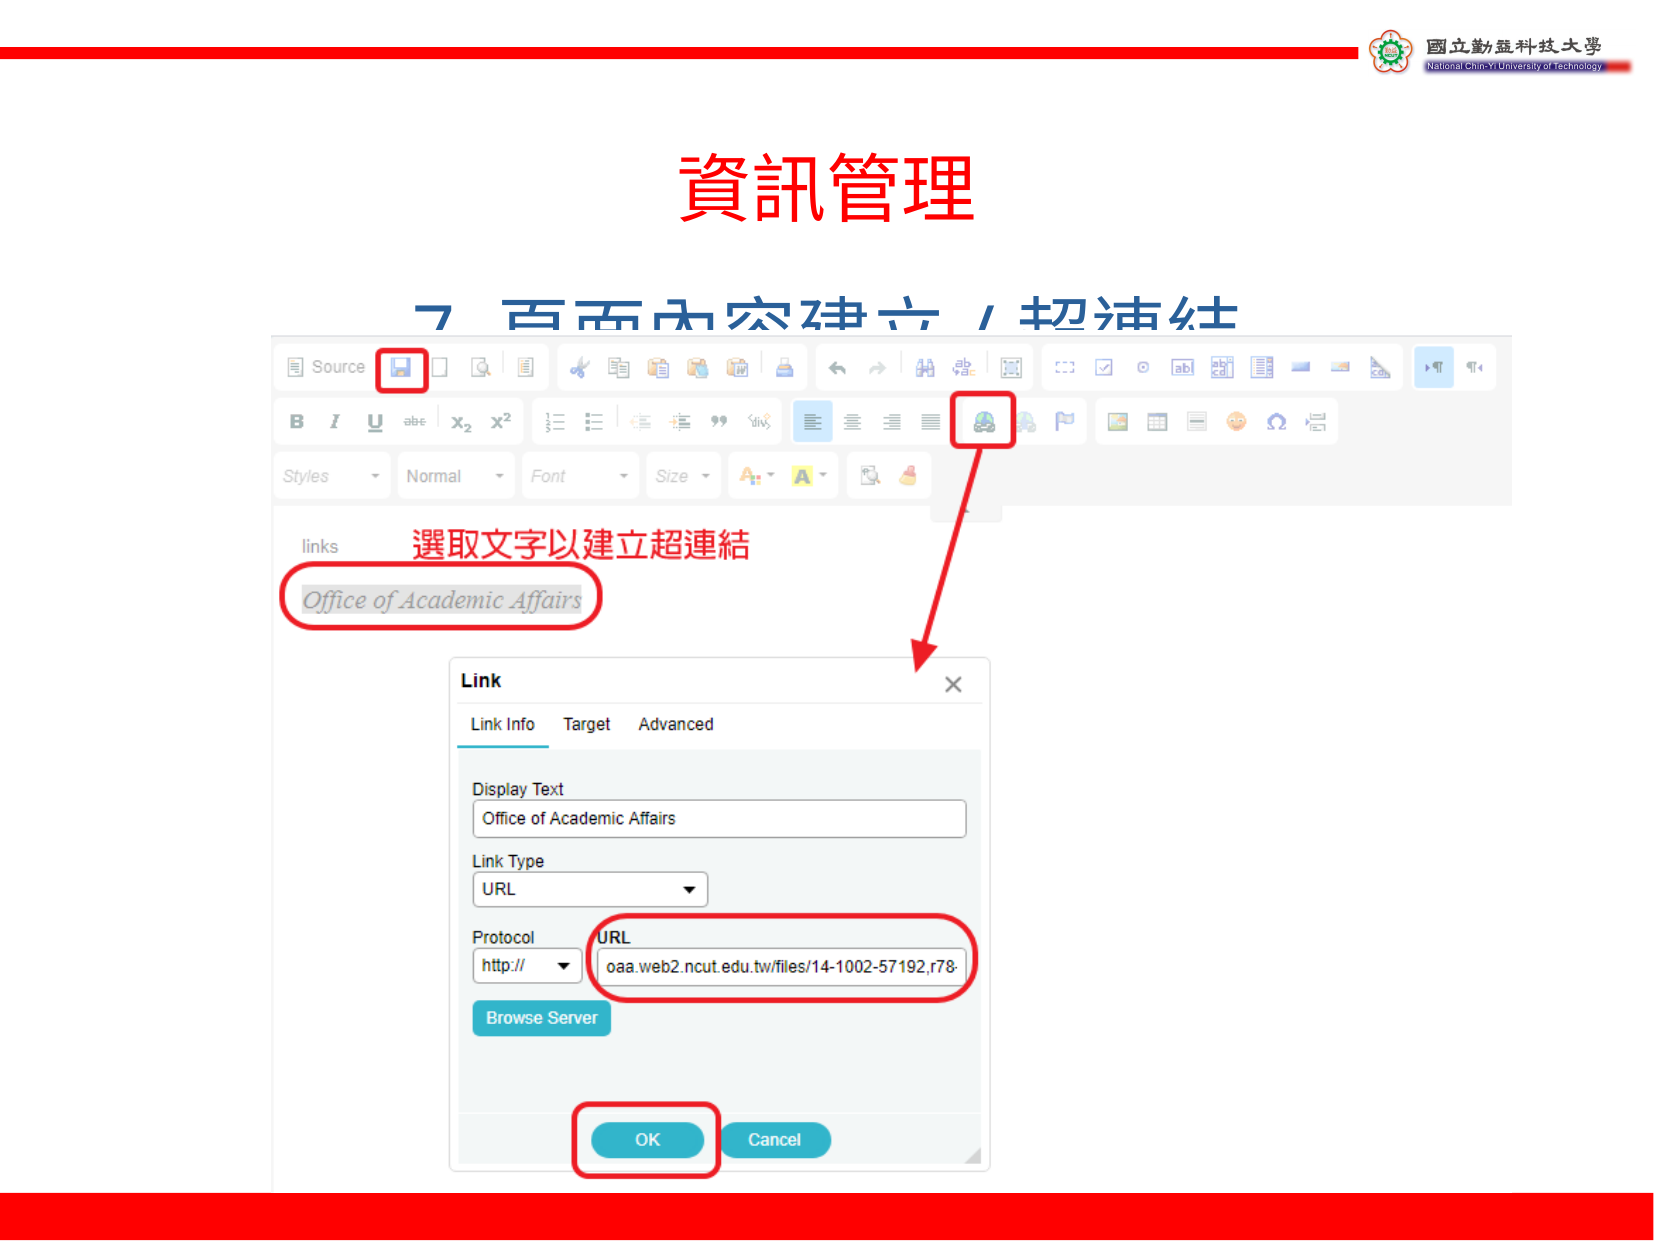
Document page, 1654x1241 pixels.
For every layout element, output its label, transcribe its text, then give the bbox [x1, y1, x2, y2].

picture [1368, 29, 1636, 77]
picture [271, 330, 1512, 1193]
subtitle 資訊管理 7.頁面內容建立/超連結 [82, 129, 1571, 1158]
